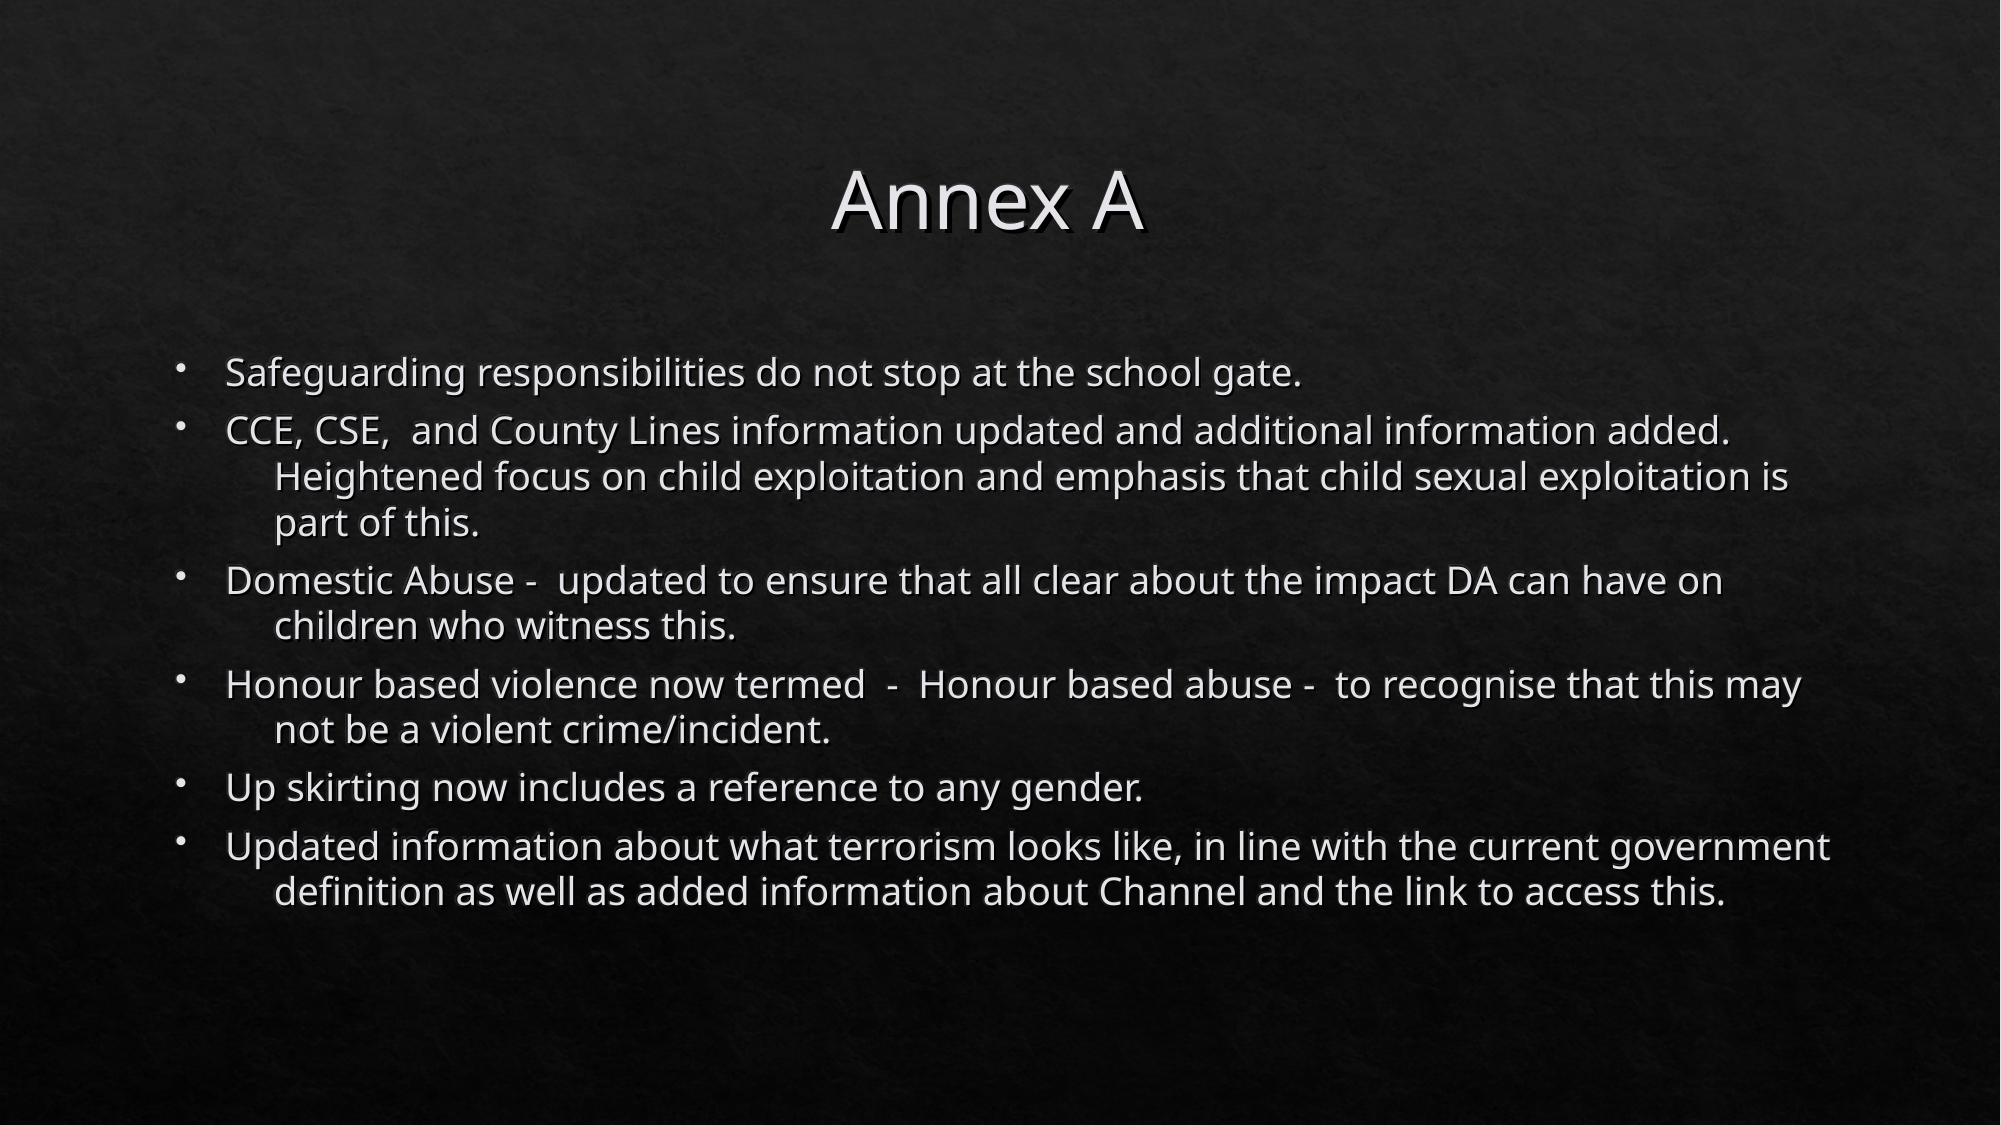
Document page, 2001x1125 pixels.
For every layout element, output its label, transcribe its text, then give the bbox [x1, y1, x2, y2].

title Annex A [149, 99, 1849, 307]
list Safeguarding responsibilities do not stop at the school gate. CCE, CSE, and County Lines information updated and additional information added. Heightened focus on child exploitation and emphasis that child sexual exploitation is part of this. Domestic Abuse - updated to ensure that all clear about the impact DA can have on children who witness this. Honour based violence now termed - Honour based abuse - to recognise that this may not be a violent crime/incident. Up skirting now includes a reference to any gender. Updated information about what terrorism looks like, in line with the current government definition as well as added information about Channel and the link to access this. [149, 340, 1849, 951]
